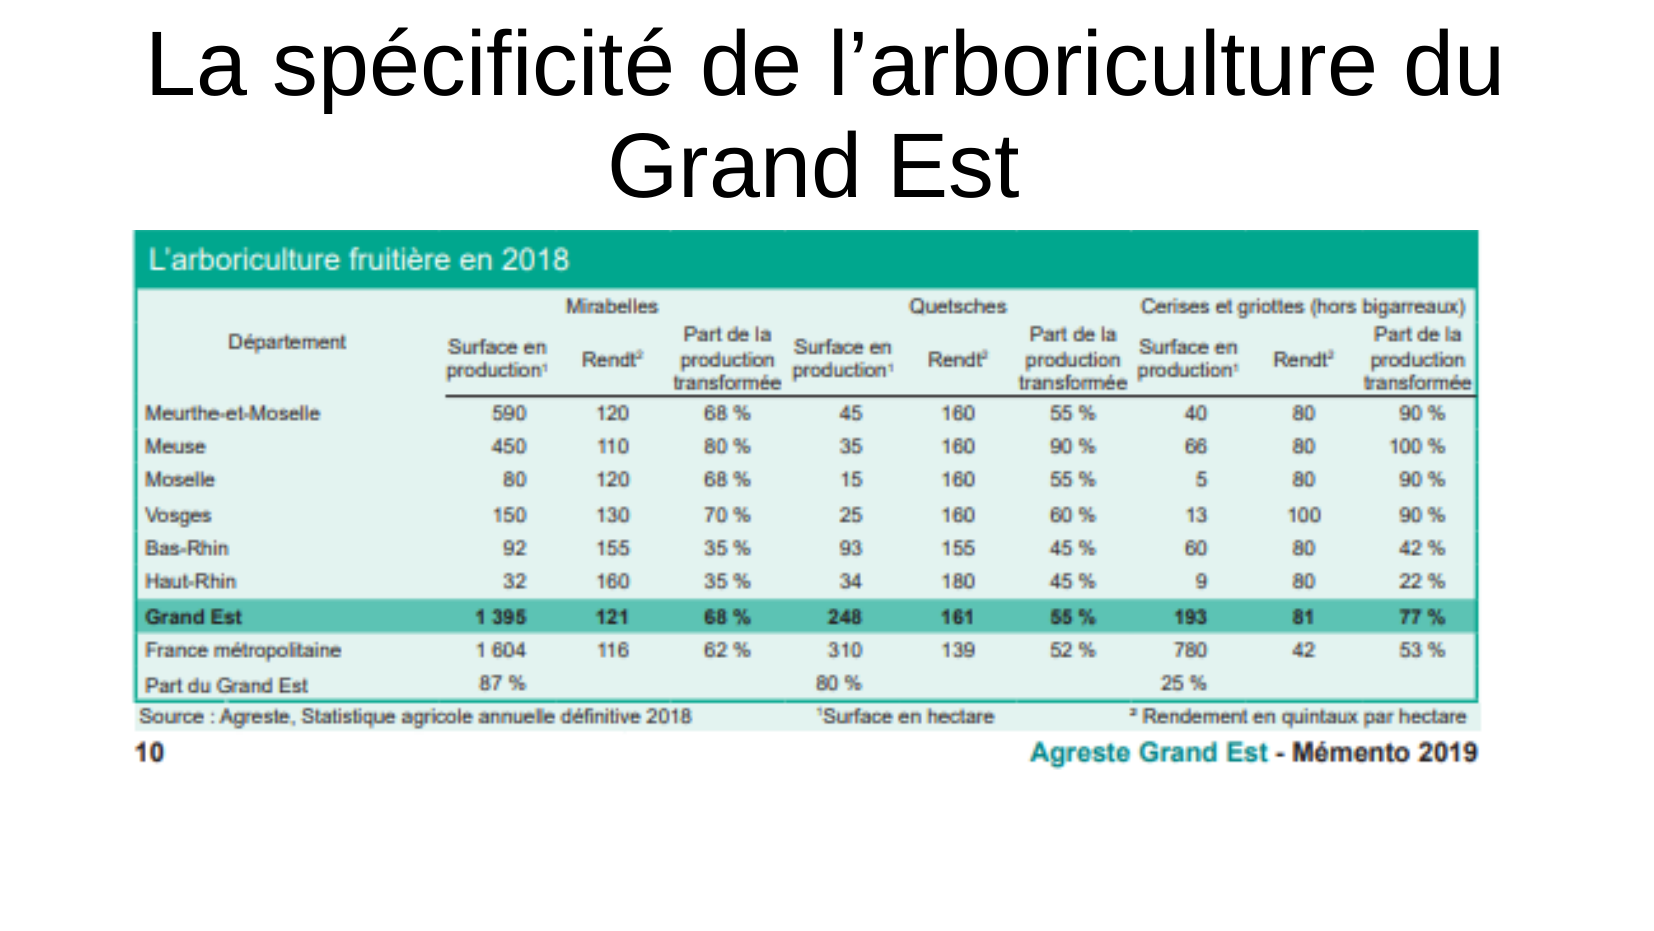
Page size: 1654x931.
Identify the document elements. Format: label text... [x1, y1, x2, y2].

title La spécificité de l’arboriculture du Grand Est [82, 12, 1571, 218]
picture [118, 230, 1497, 798]
